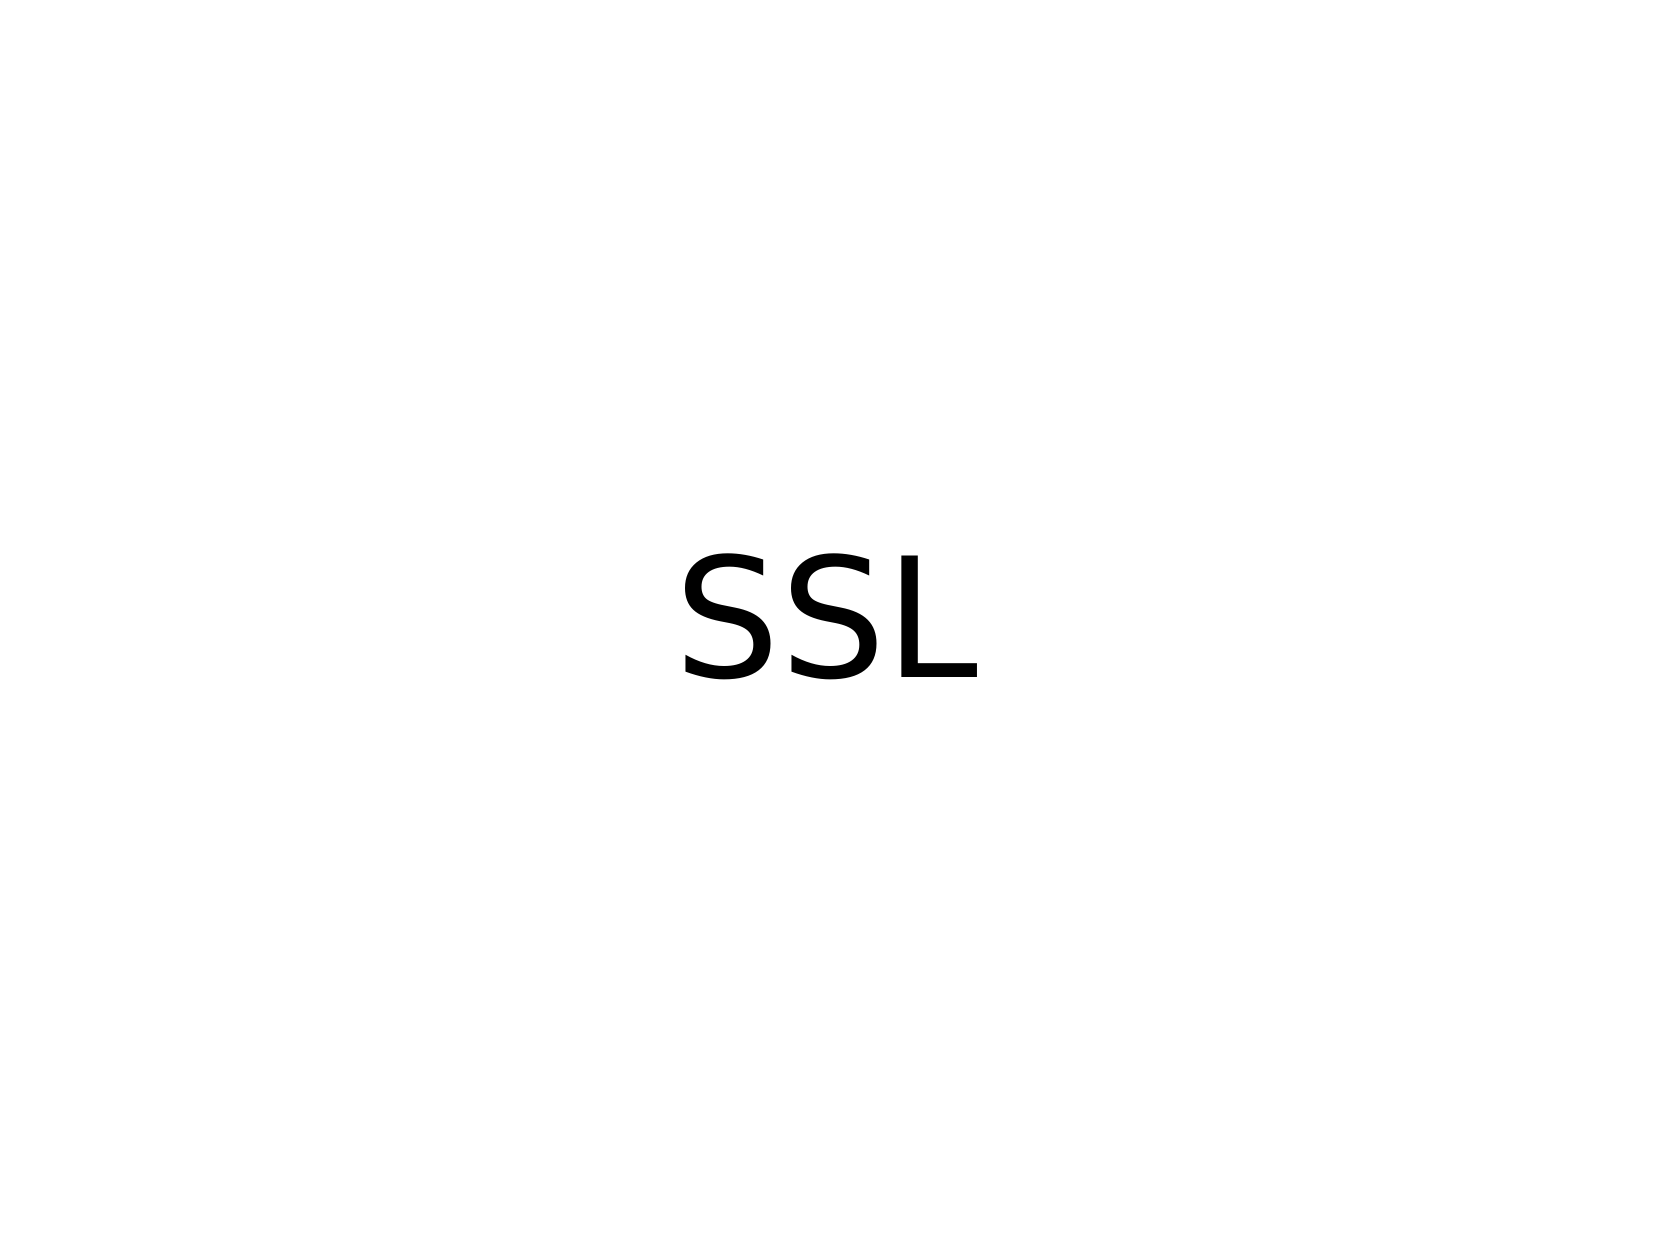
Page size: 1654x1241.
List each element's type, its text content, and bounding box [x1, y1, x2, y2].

title SSL [82, 523, 1571, 718]
